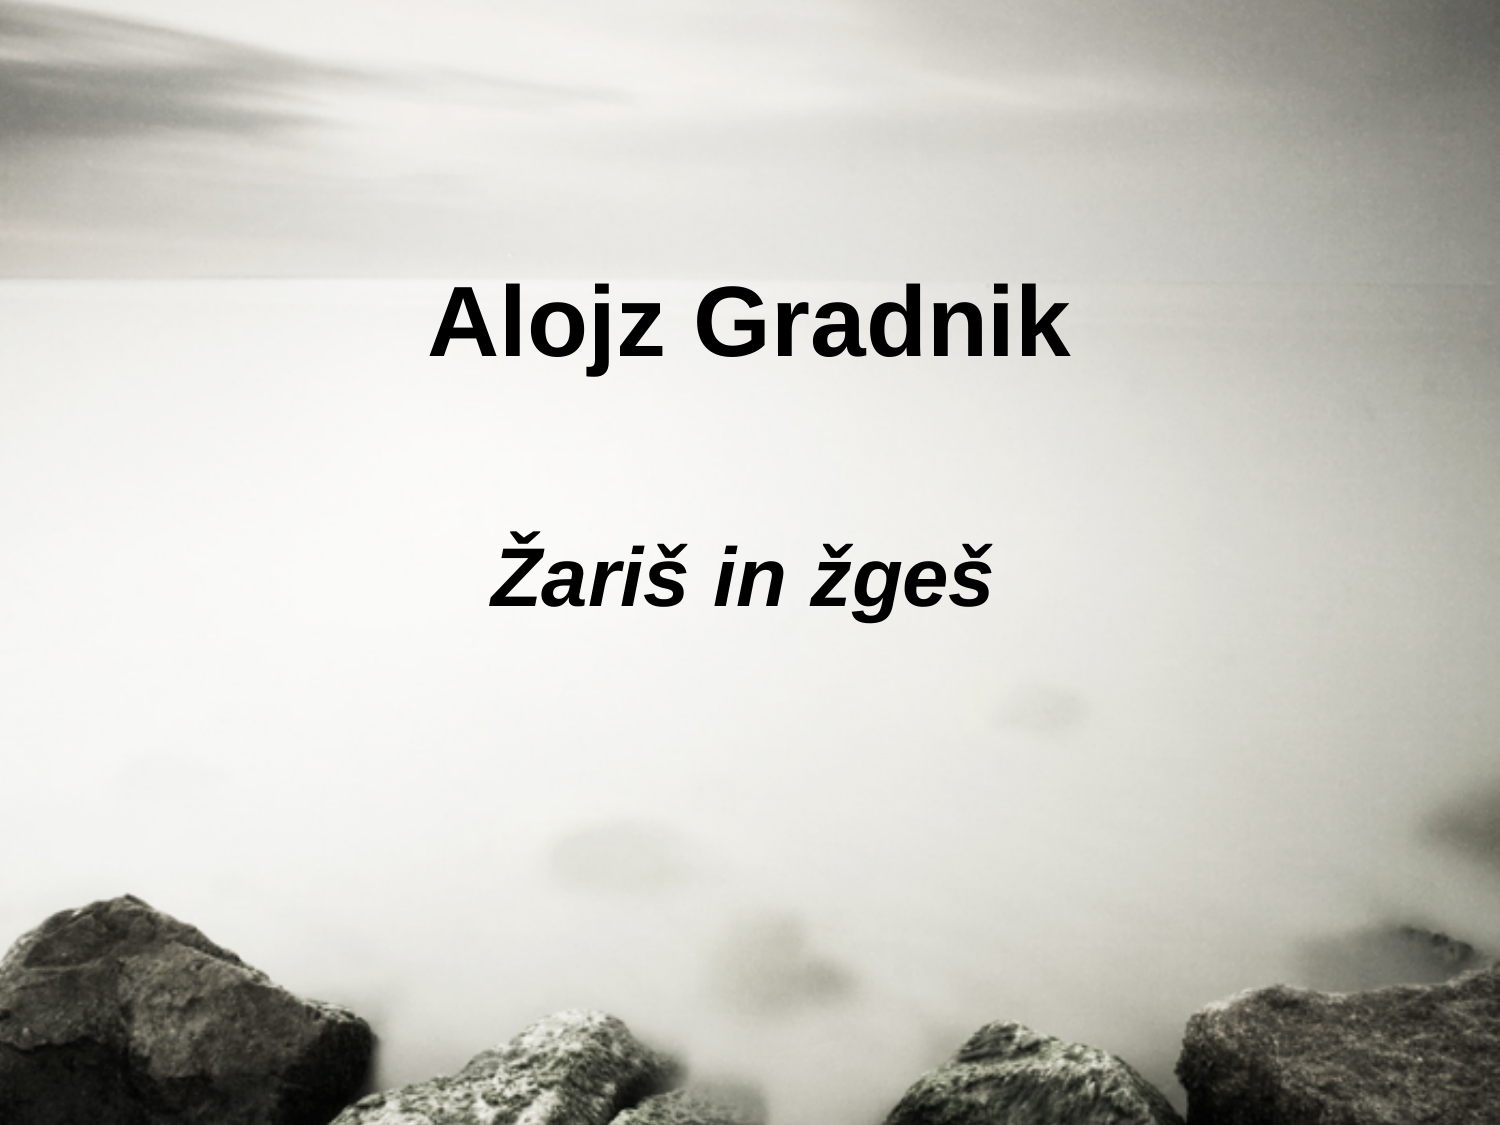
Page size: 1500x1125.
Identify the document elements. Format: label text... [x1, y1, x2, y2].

title Alojz Gradnik [112, 196, 1388, 438]
picture [0, 0, 1500, 1125]
subtitle Žariš in žgeš [218, 515, 1269, 803]
